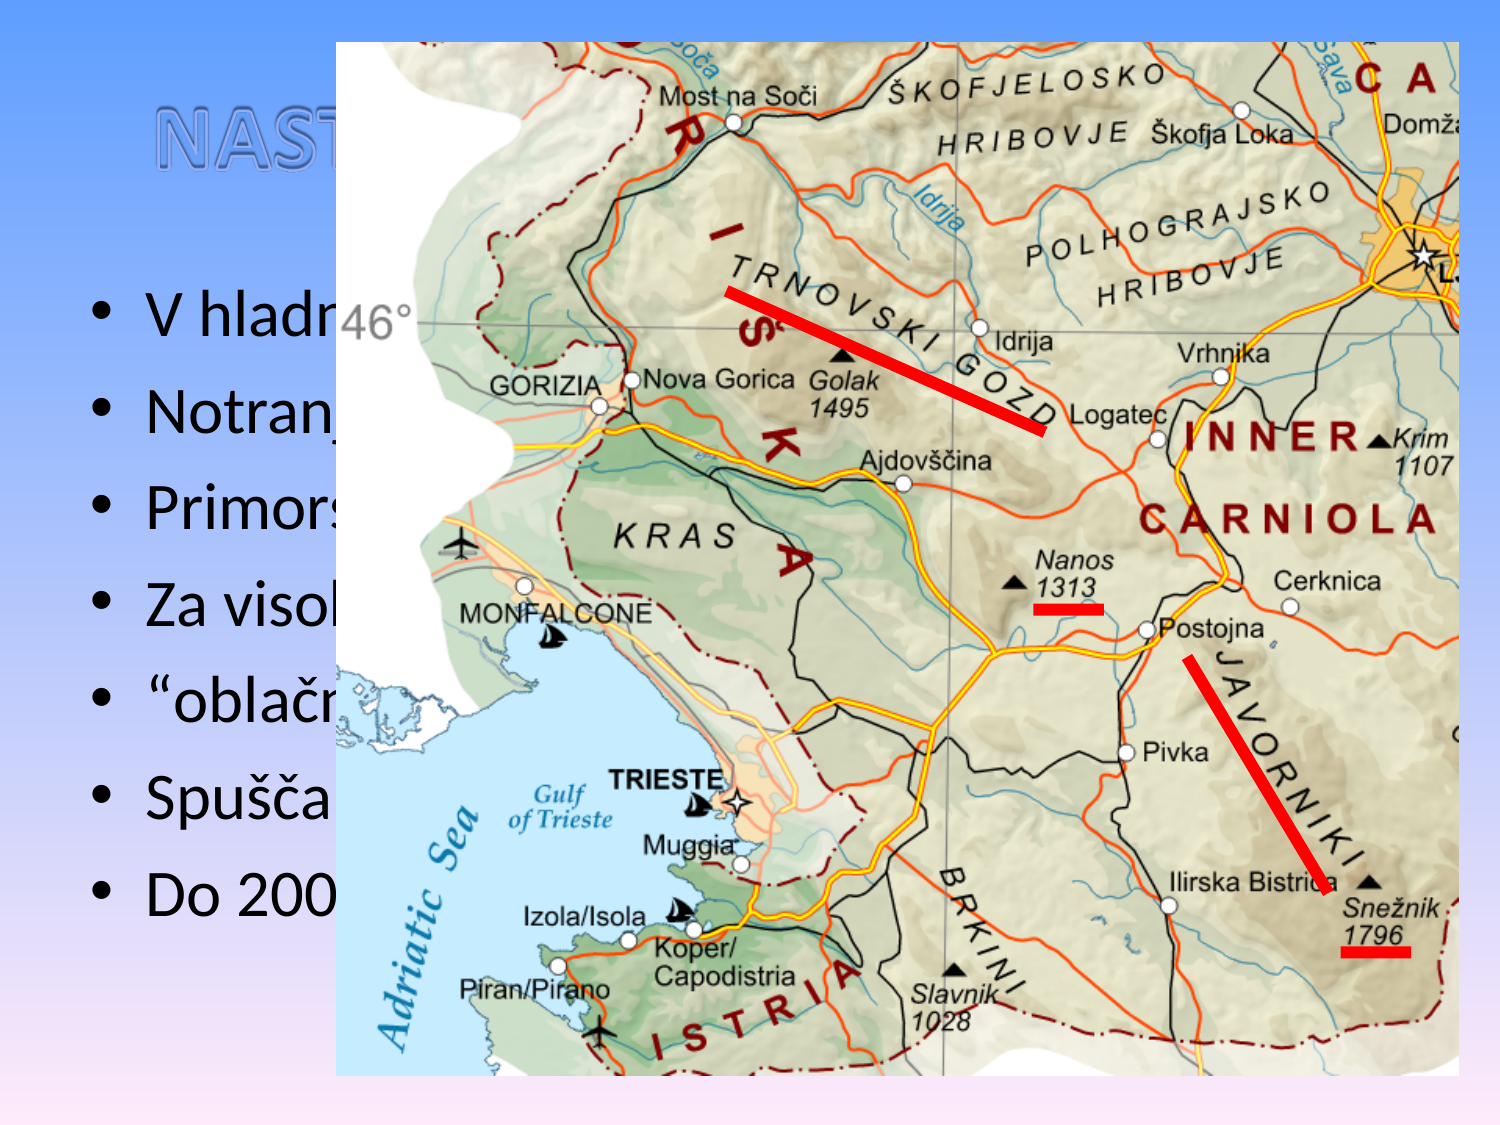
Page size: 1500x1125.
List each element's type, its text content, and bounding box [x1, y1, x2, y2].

picture [73, 42, 1459, 1076]
text_box V hladnejših mesecih Notranjska – anticiklon Primorska – ciklon Za visokimi vzpetinami se nabira mrzel zrak “oblačna kapa” Spuščanje burje Do 200 km/h [74, 262, 336, 1034]
